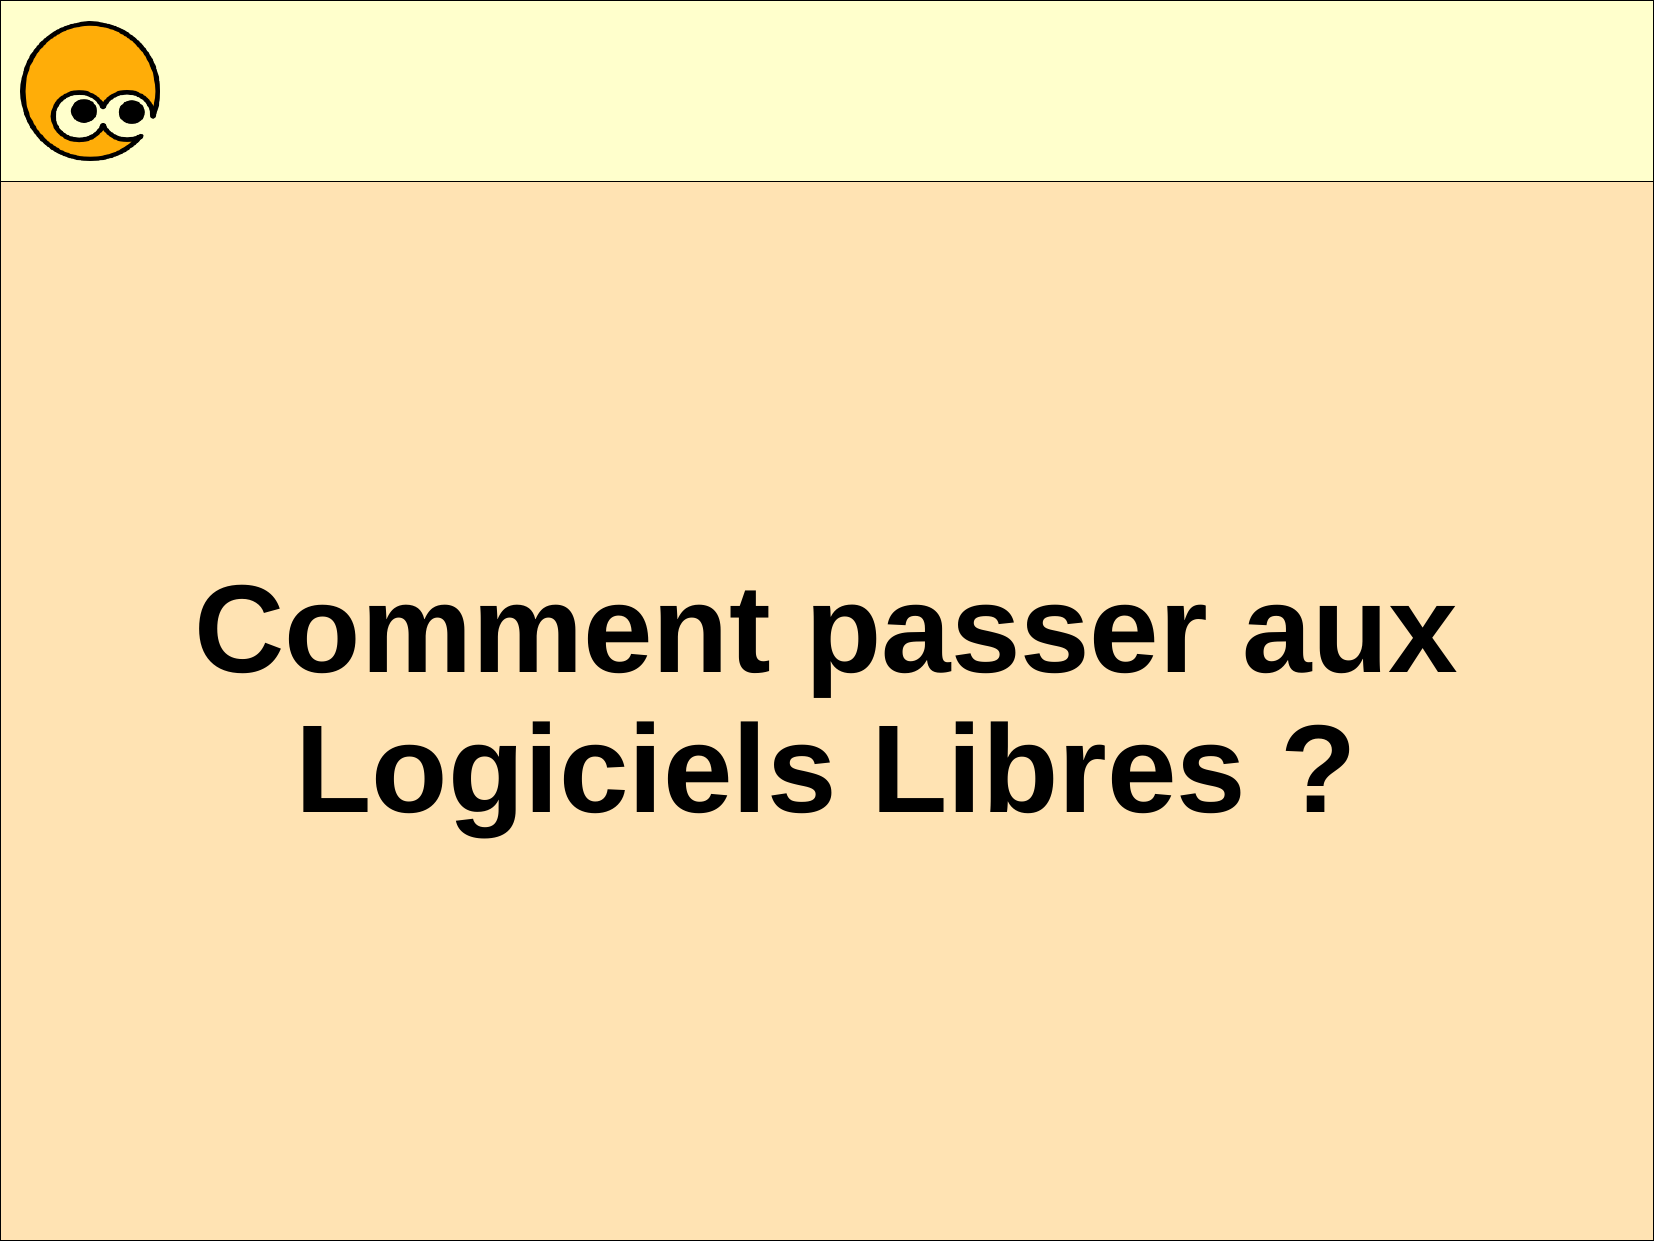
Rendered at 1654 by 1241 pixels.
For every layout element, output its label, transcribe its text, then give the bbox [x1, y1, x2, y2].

picture [20, 21, 160, 161]
subtitle Comment passer aux Logiciels Libres ? [82, 297, 1571, 1102]
